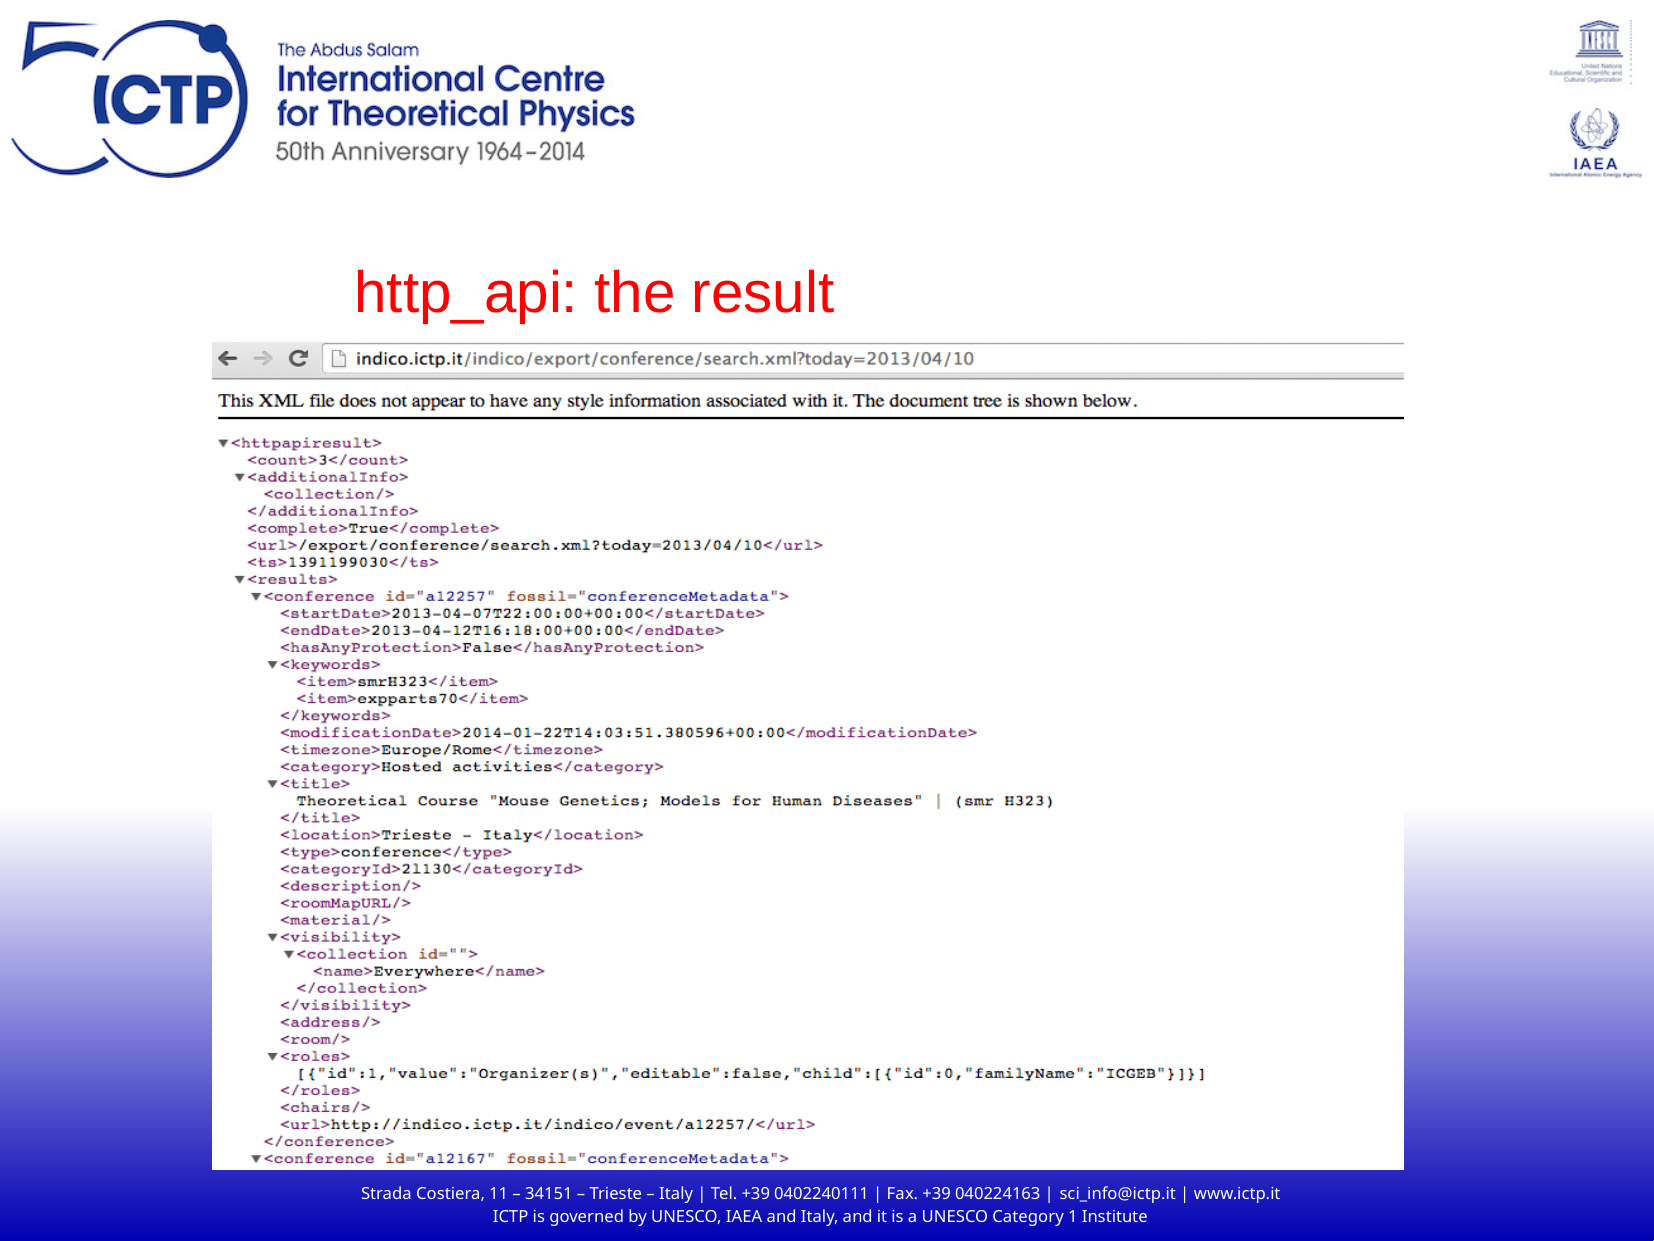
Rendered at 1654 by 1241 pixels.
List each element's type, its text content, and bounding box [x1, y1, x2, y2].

picture [212, 342, 1404, 1170]
picture [11, 20, 1642, 178]
title http_api: the result [354, 229, 1571, 355]
